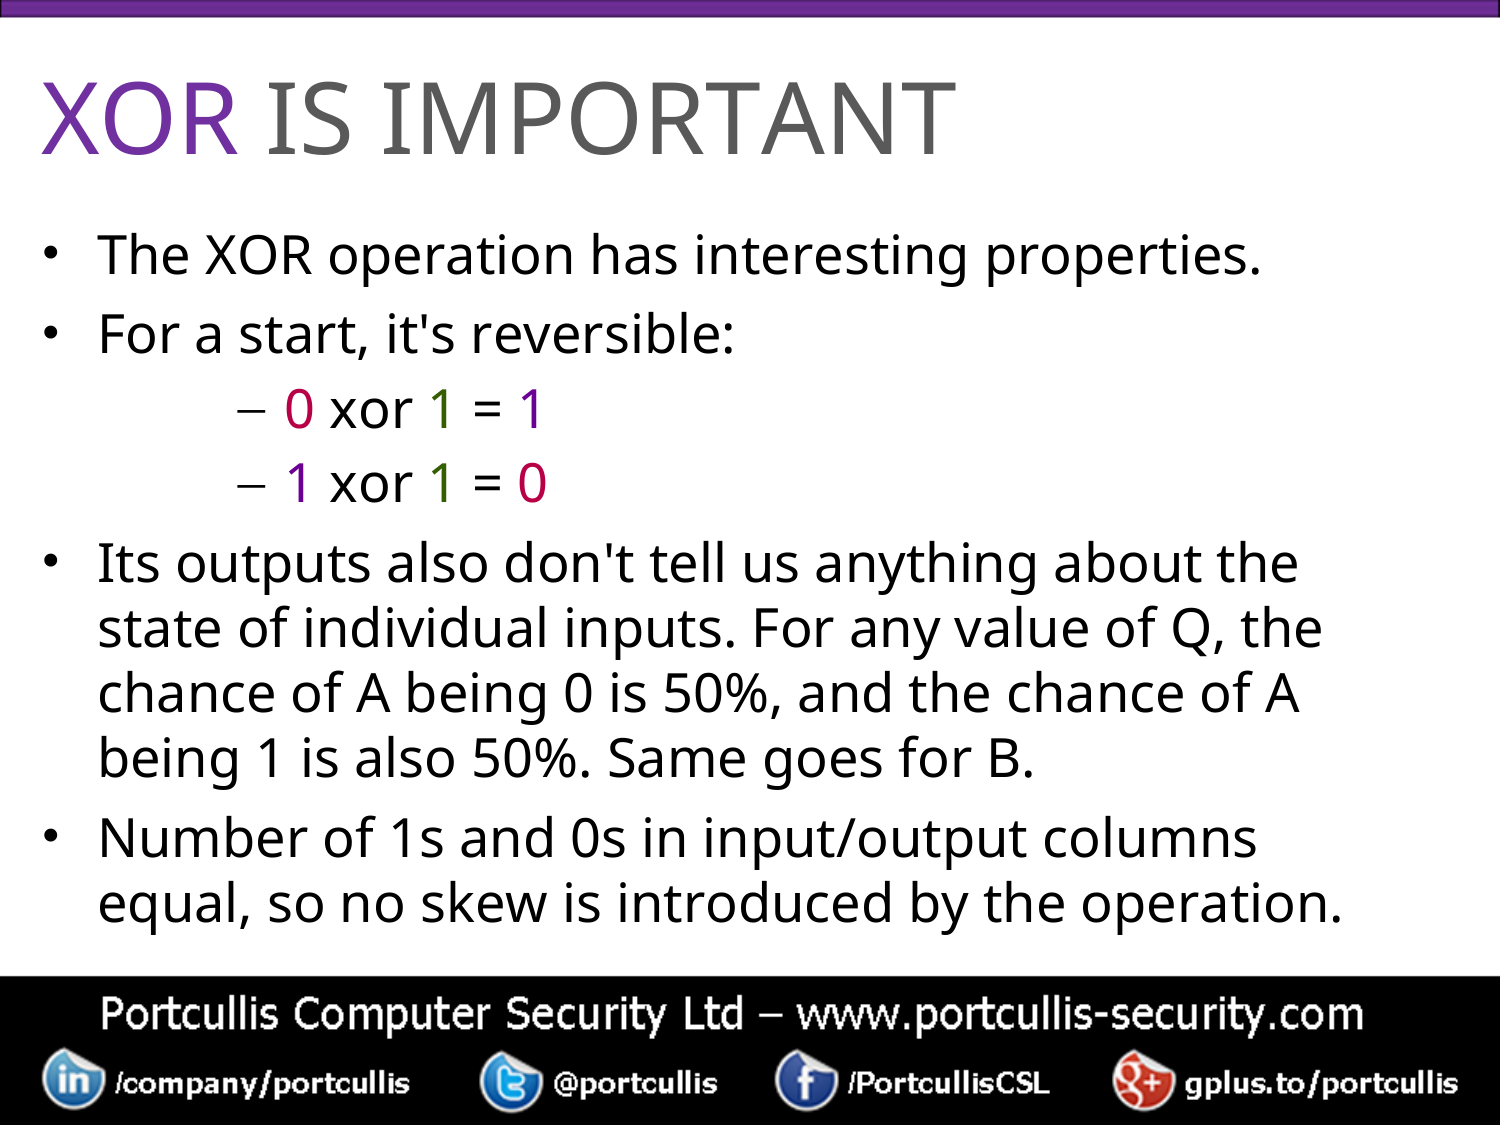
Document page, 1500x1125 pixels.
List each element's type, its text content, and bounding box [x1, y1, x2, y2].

list The XOR operation has interesting properties. For a start, it's reversible: 0 xor 1 = 1 1 xor 1 = 0 Its outputs also don't tell us anything about the state of individual inputs. For any value of Q, the chance of A being 0 is 50%, and the chance of A being 1 is also 50%. Same goes for B. Number of 1s and 0s in input/output columns equal, so no skew is introduced by the operation. [41, 219, 1428, 965]
picture [0, 0, 1500, 1125]
title XOR IS IMPORTANT [41, 42, 1434, 202]
